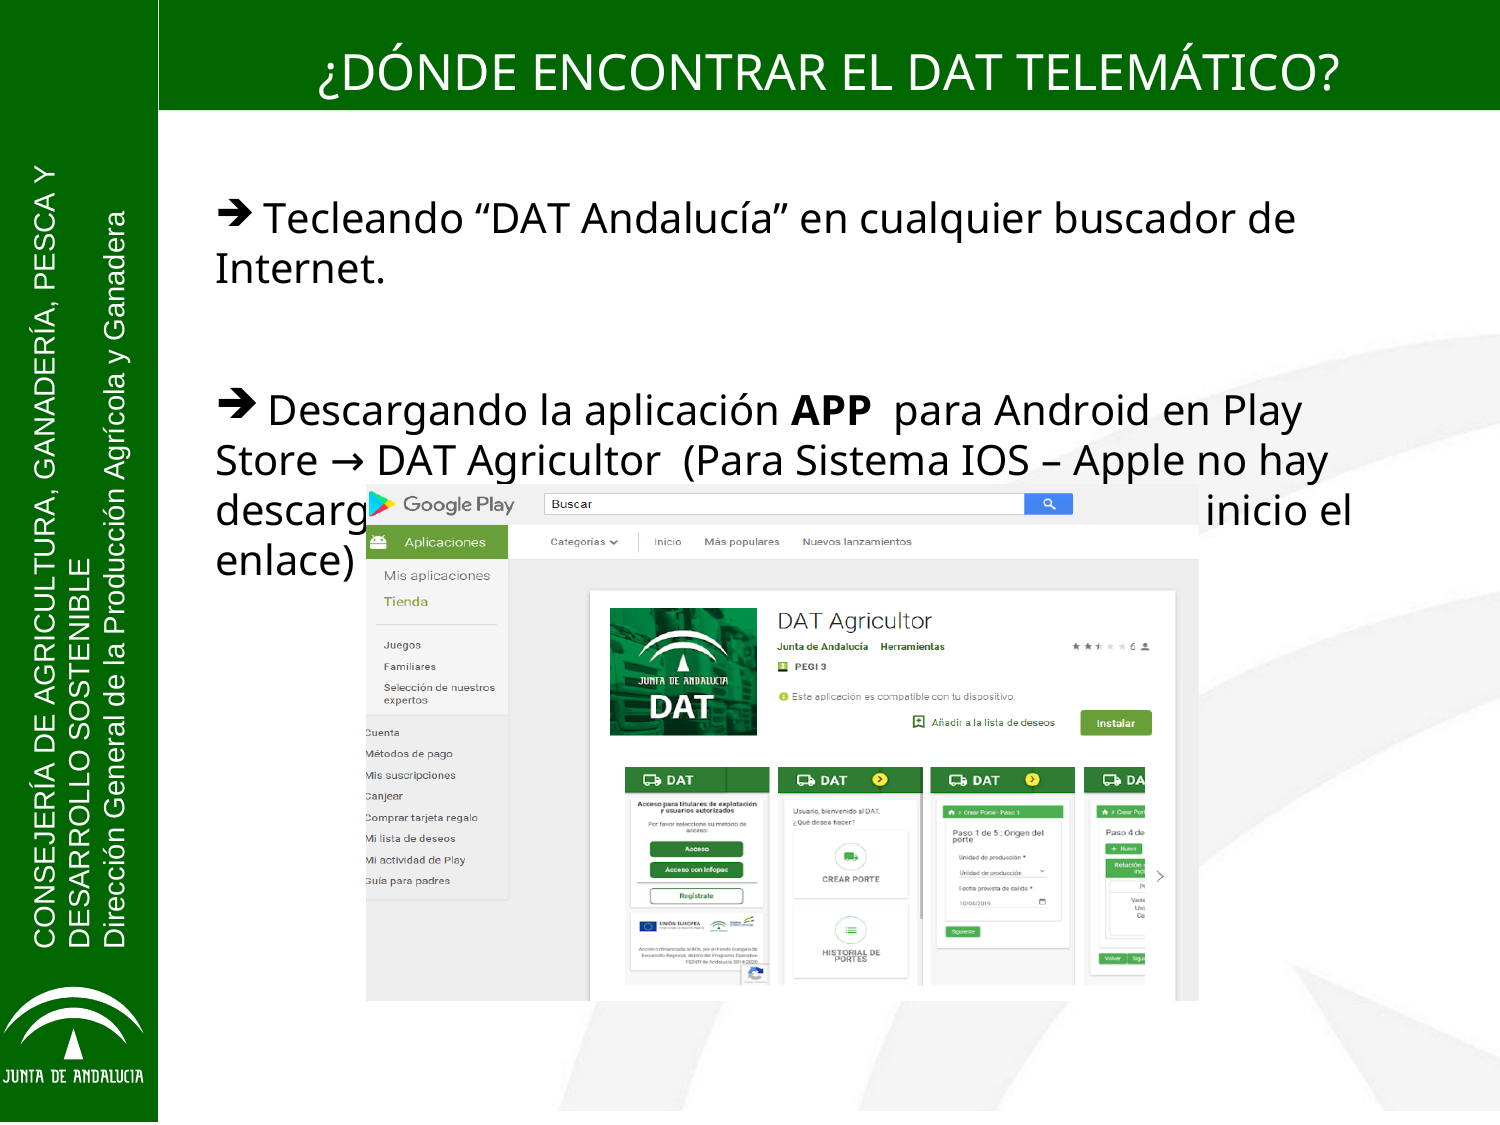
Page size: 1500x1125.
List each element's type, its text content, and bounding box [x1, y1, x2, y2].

picture [366, 186, 1500, 1111]
text_box ¿DÓNDE ENCONTRAR EL DAT TELEMÁTICO? [158, 0, 1500, 111]
text_box Tecleando “DAT Andalucía” en cualquier buscador de Internet. Descargando la aplicación APP para Android en Play Store → DAT Agricultor (Para Sistema IOS – Apple no hay descarga directa. Se puede anclar a la pantalla de inicio el enlace) [200, 123, 1430, 592]
